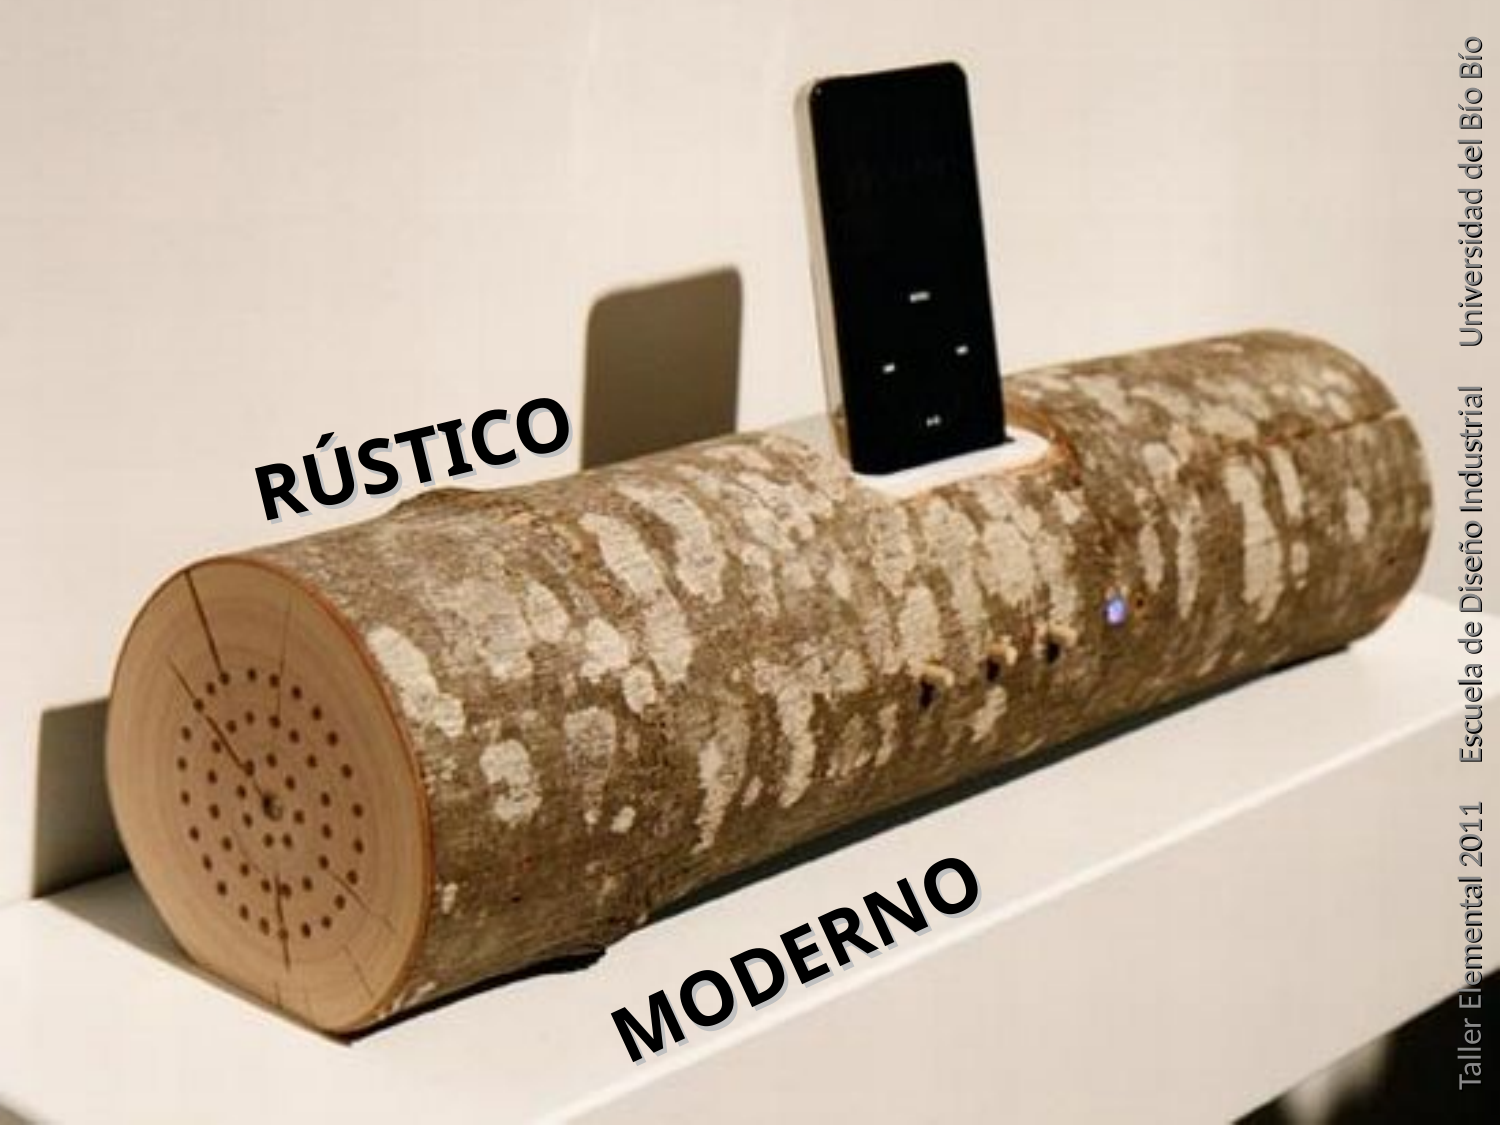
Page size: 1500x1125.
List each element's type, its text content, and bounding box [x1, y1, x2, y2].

text_box RÚSTICO [227, 280, 930, 549]
text_box Taller Elemental 2011 Escuela de Diseño Industrial Universidad del Bío Bío [1435, 0, 1500, 1106]
picture [0, 0, 1500, 1125]
text_box MODERNO [579, 704, 1257, 1093]
